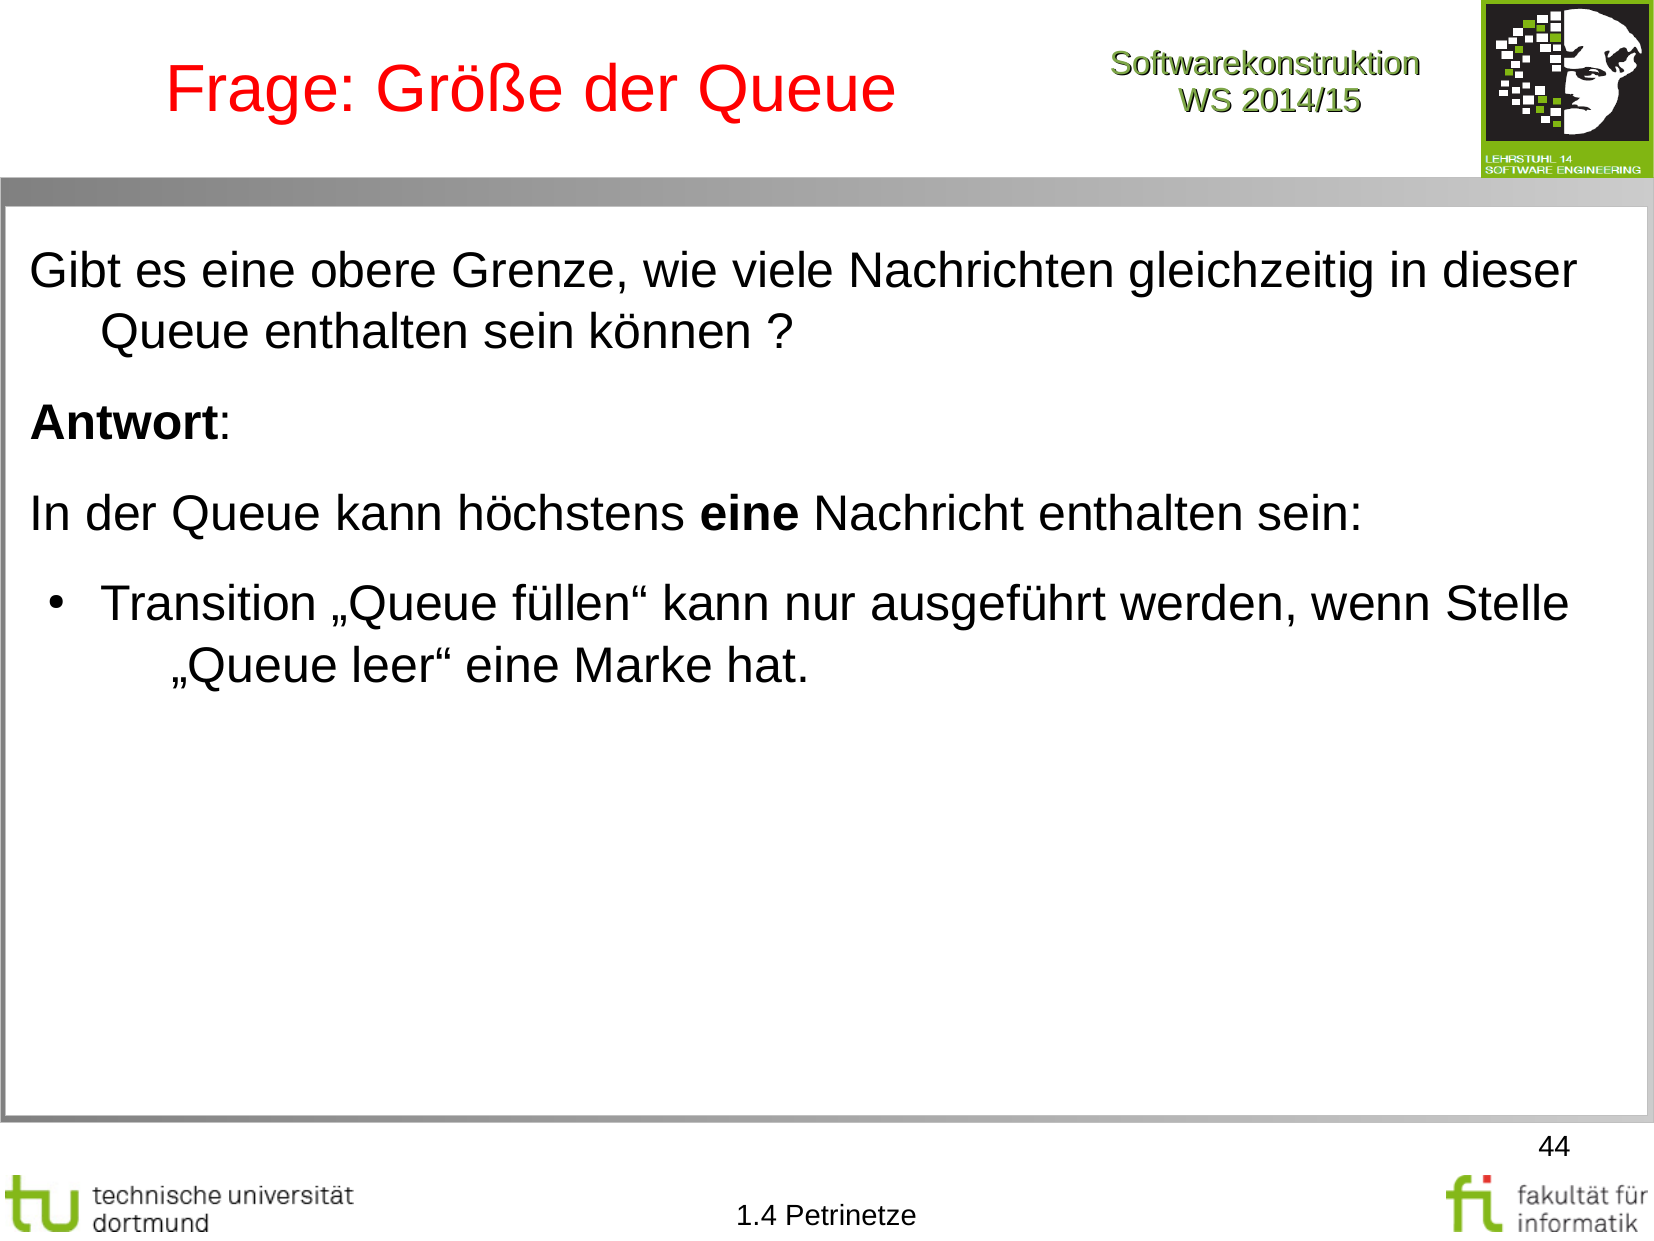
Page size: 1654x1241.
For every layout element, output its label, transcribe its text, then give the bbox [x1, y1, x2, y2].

list Gibt es eine obere Grenze, wie viele Nachrichten gleichzeitig in dieser Queue enthalten sein können ? Antwort: In der Queue kann höchstens eine Nachricht enthalten sein: Transition „Queue füllen“ kann nur ausgeführt werden, wenn Stelle „Queue leer“ eine Marke hat. [29, 236, 1625, 1040]
title Frage: Größe der Queue [0, 7, 1064, 170]
picture [5, 1175, 354, 1232]
picture [1481, 0, 1654, 178]
picture [1446, 1175, 1648, 1232]
